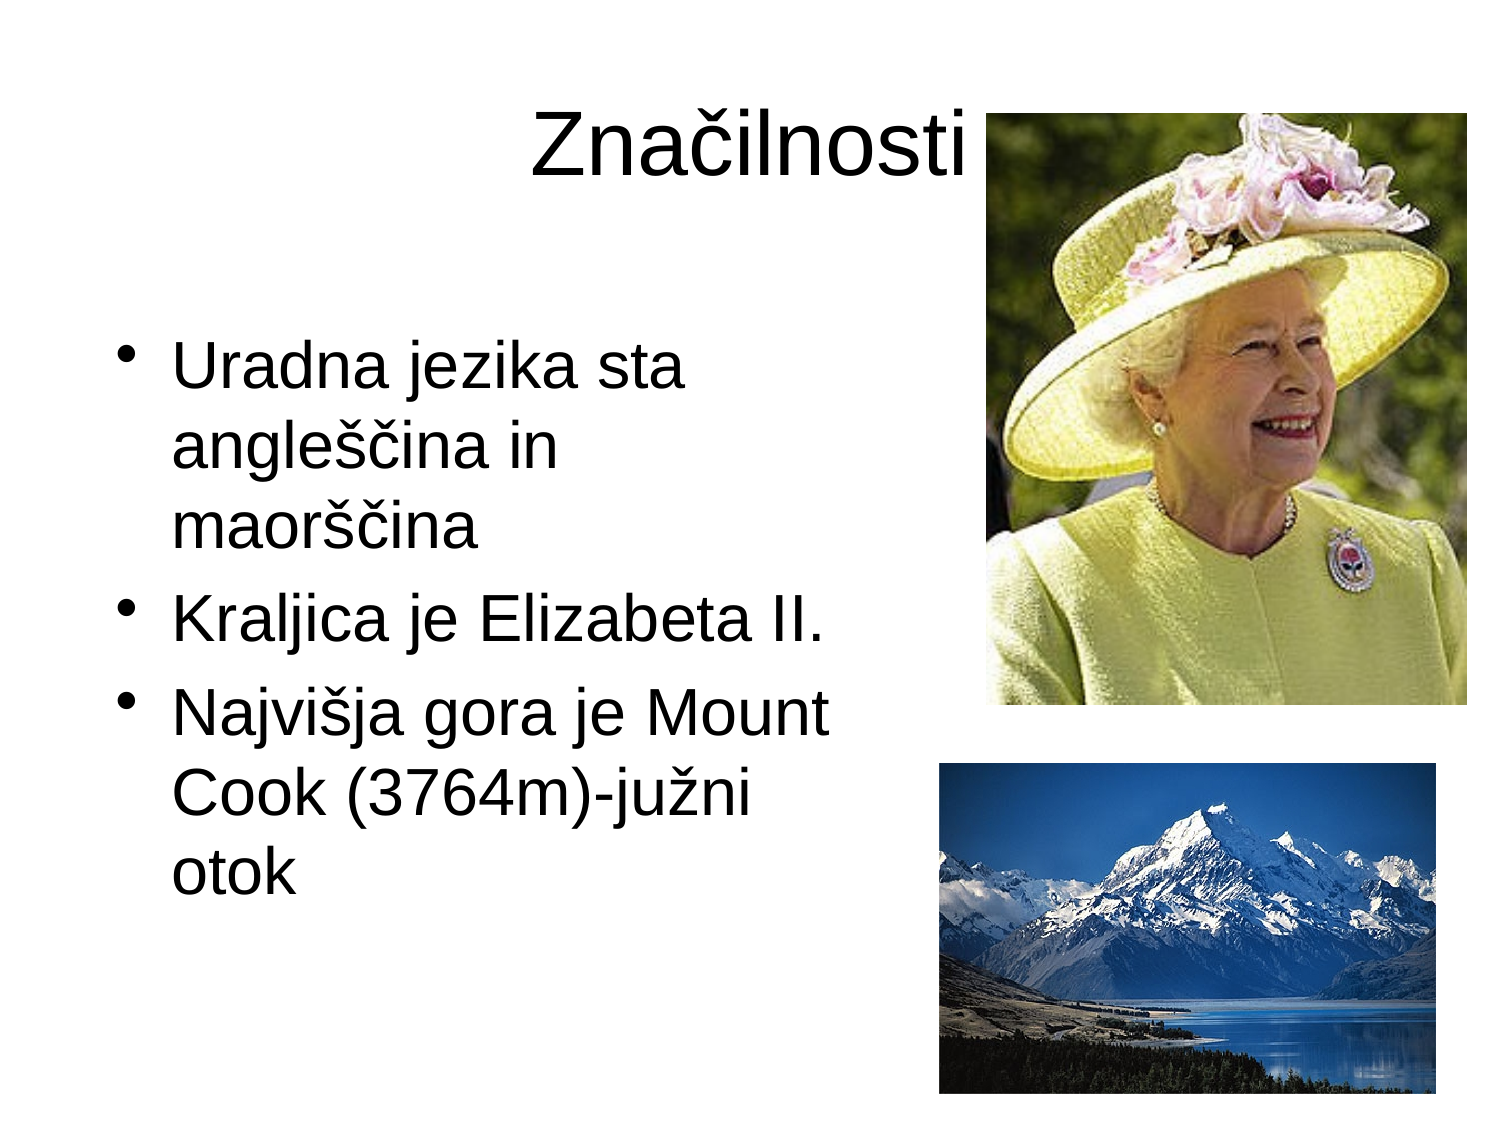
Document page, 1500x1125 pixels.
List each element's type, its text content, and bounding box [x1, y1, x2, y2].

picture [939, 763, 1436, 1094]
list Uradna jezika sta angleščina in maorščina Kraljica je Elizabeta II. Najvišja gora je Mount Cook (3764m)-južni otok [100, 314, 859, 1057]
picture [986, 113, 1467, 705]
title Značilnosti [75, 45, 1425, 233]
